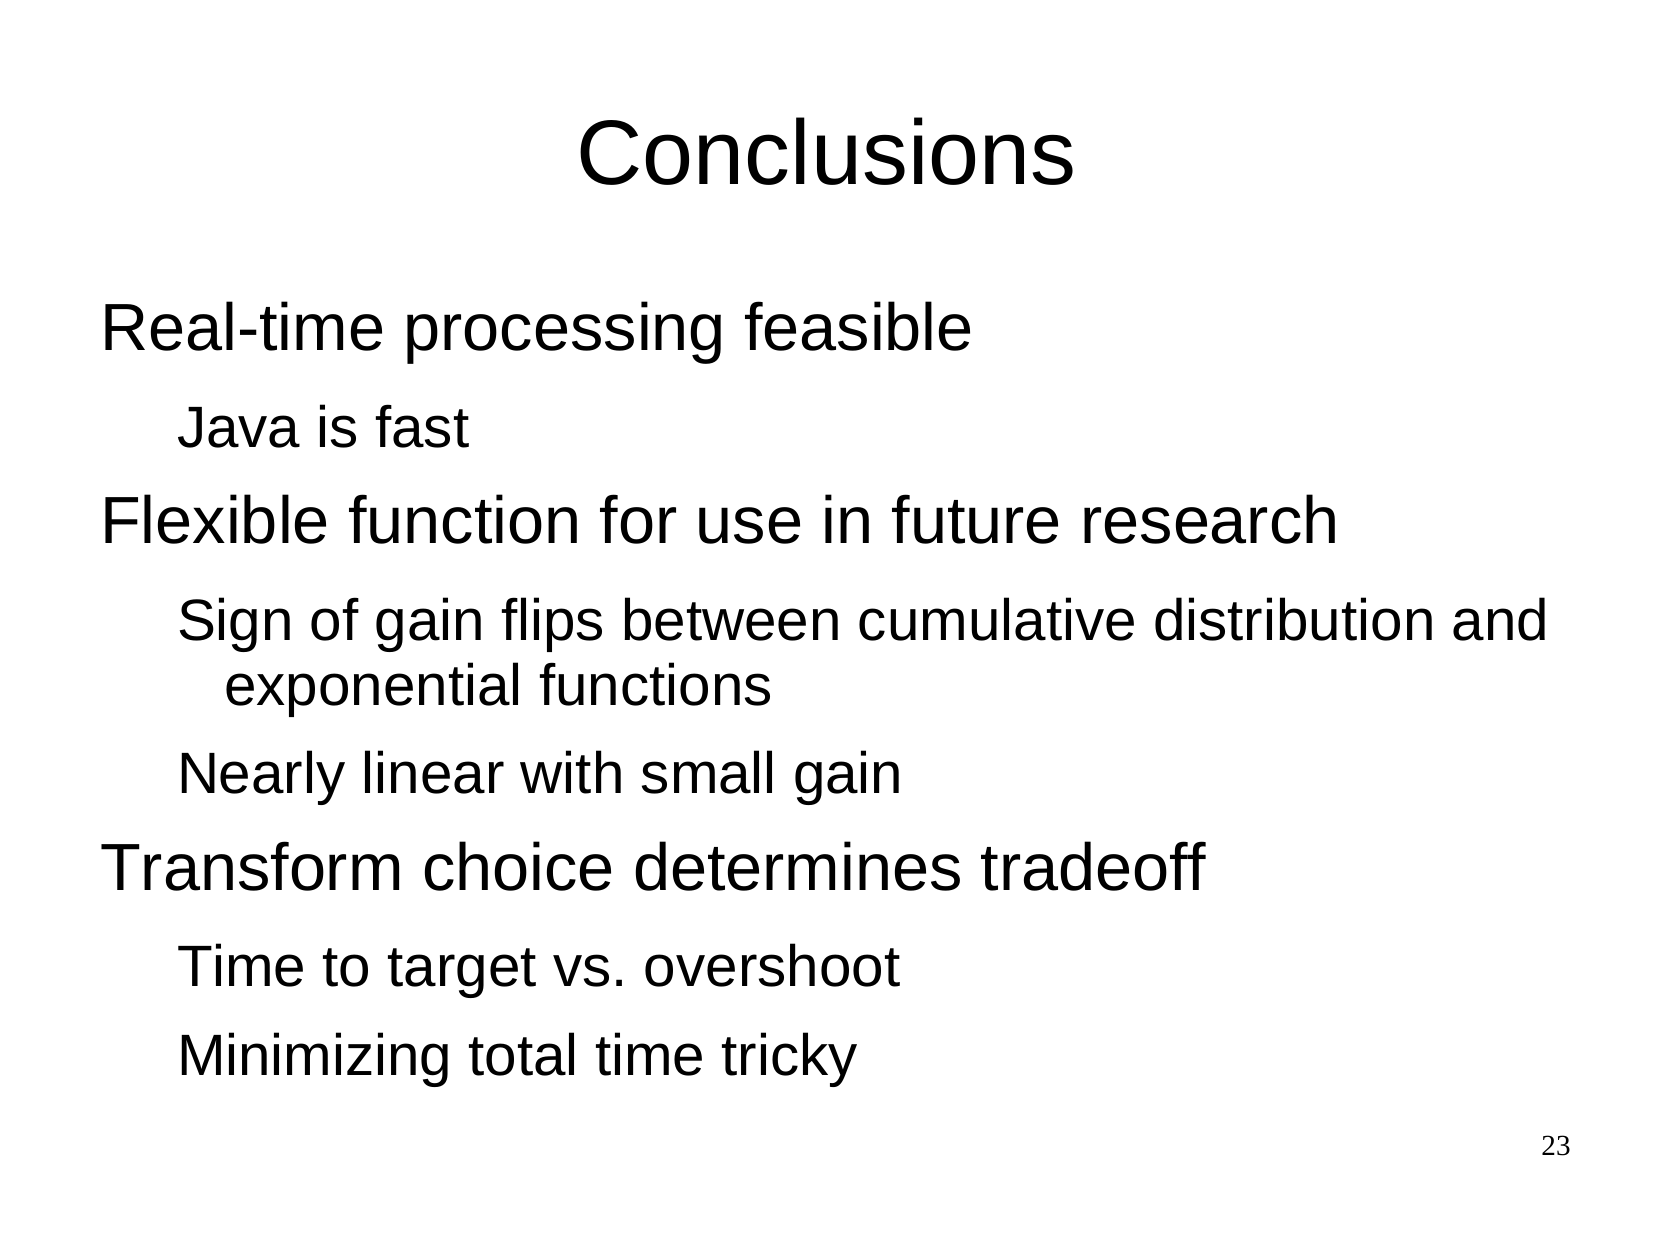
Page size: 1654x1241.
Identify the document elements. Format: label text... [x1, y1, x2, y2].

title Conclusions [82, 49, 1571, 257]
list Real-time processing feasible Java is fast Flexible function for use in future research Sign of gain flips between cumulative distribution and exponential functions Nearly linear with small gain Transform choice determines tradeoff Time to target vs. overshoot Minimizing total time tricky [82, 290, 1571, 1109]
